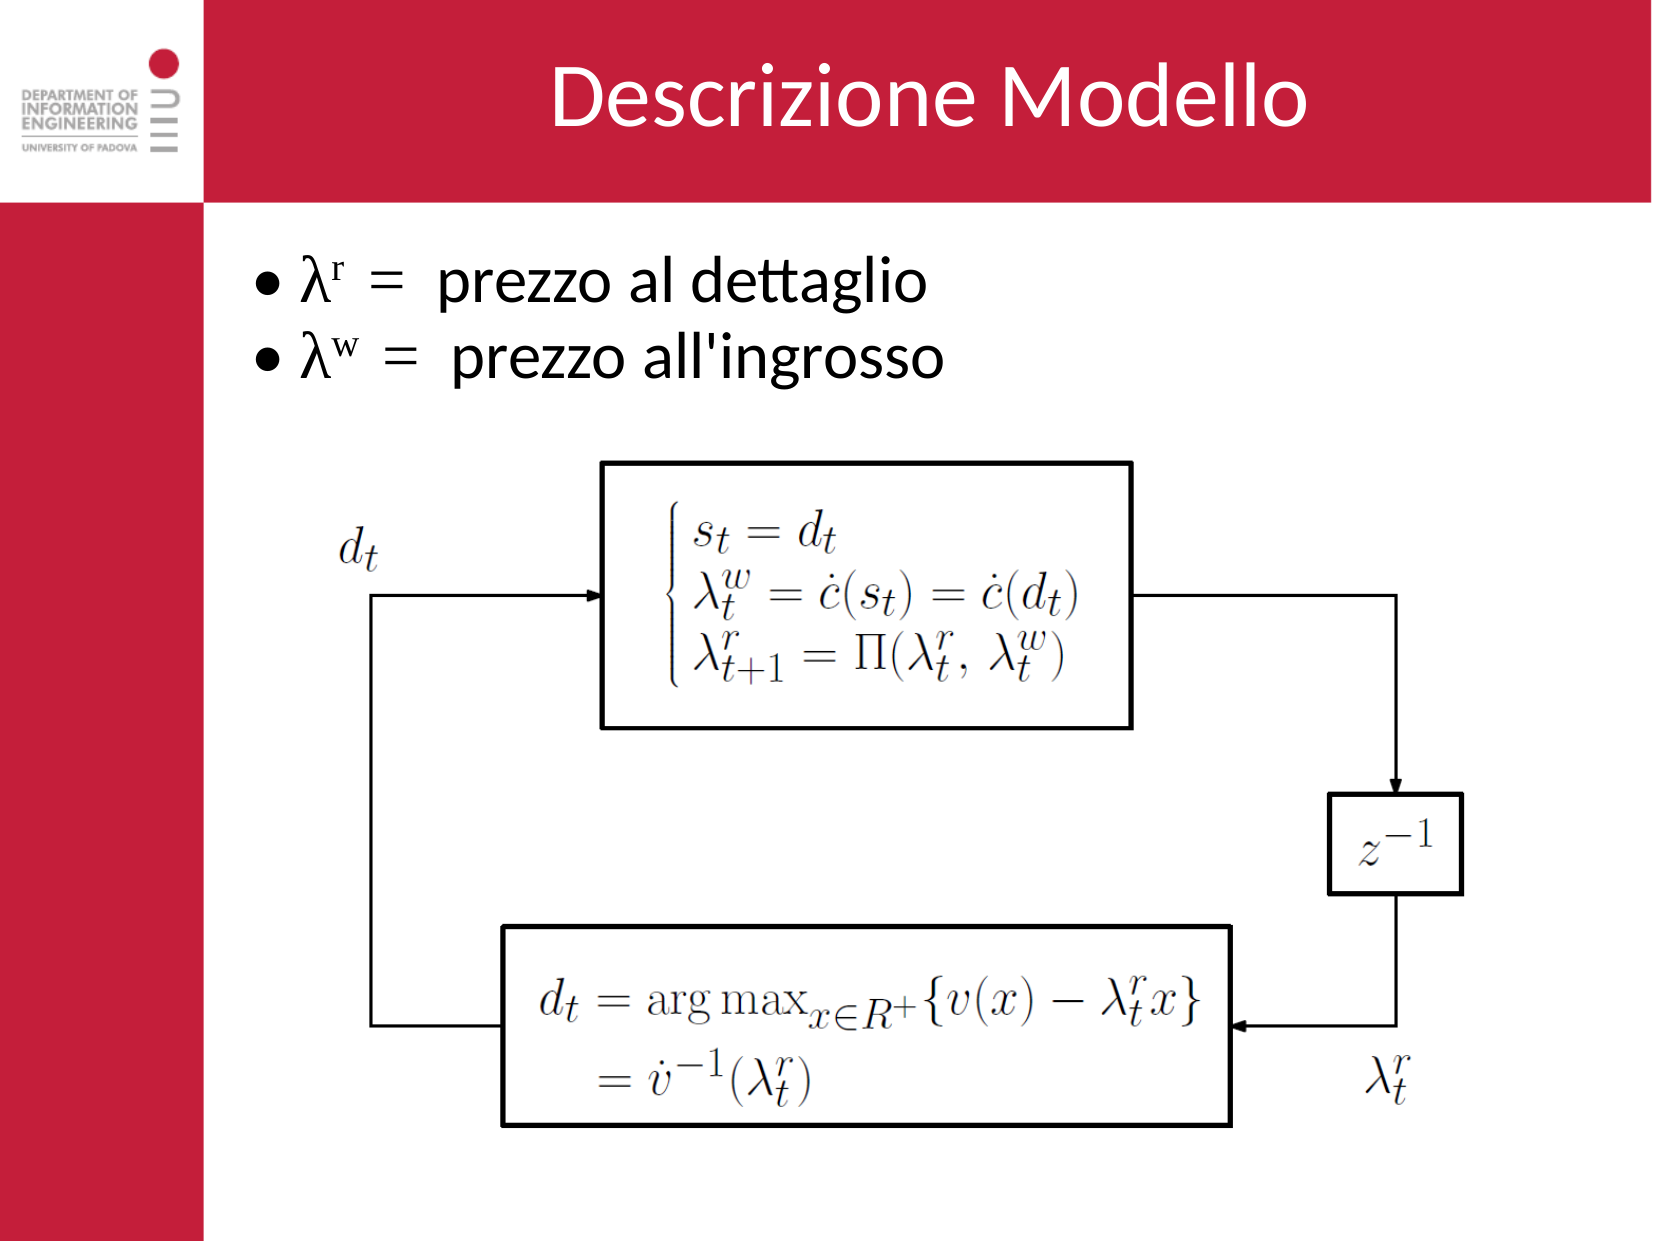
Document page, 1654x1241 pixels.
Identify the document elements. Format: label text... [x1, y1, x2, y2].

picture [0, 0, 1654, 1241]
title Descrizione Modello [206, 0, 1654, 207]
text_box • λr = prezzo al dettaglio • λw = prezzo all'ingrosso [236, 235, 1536, 414]
